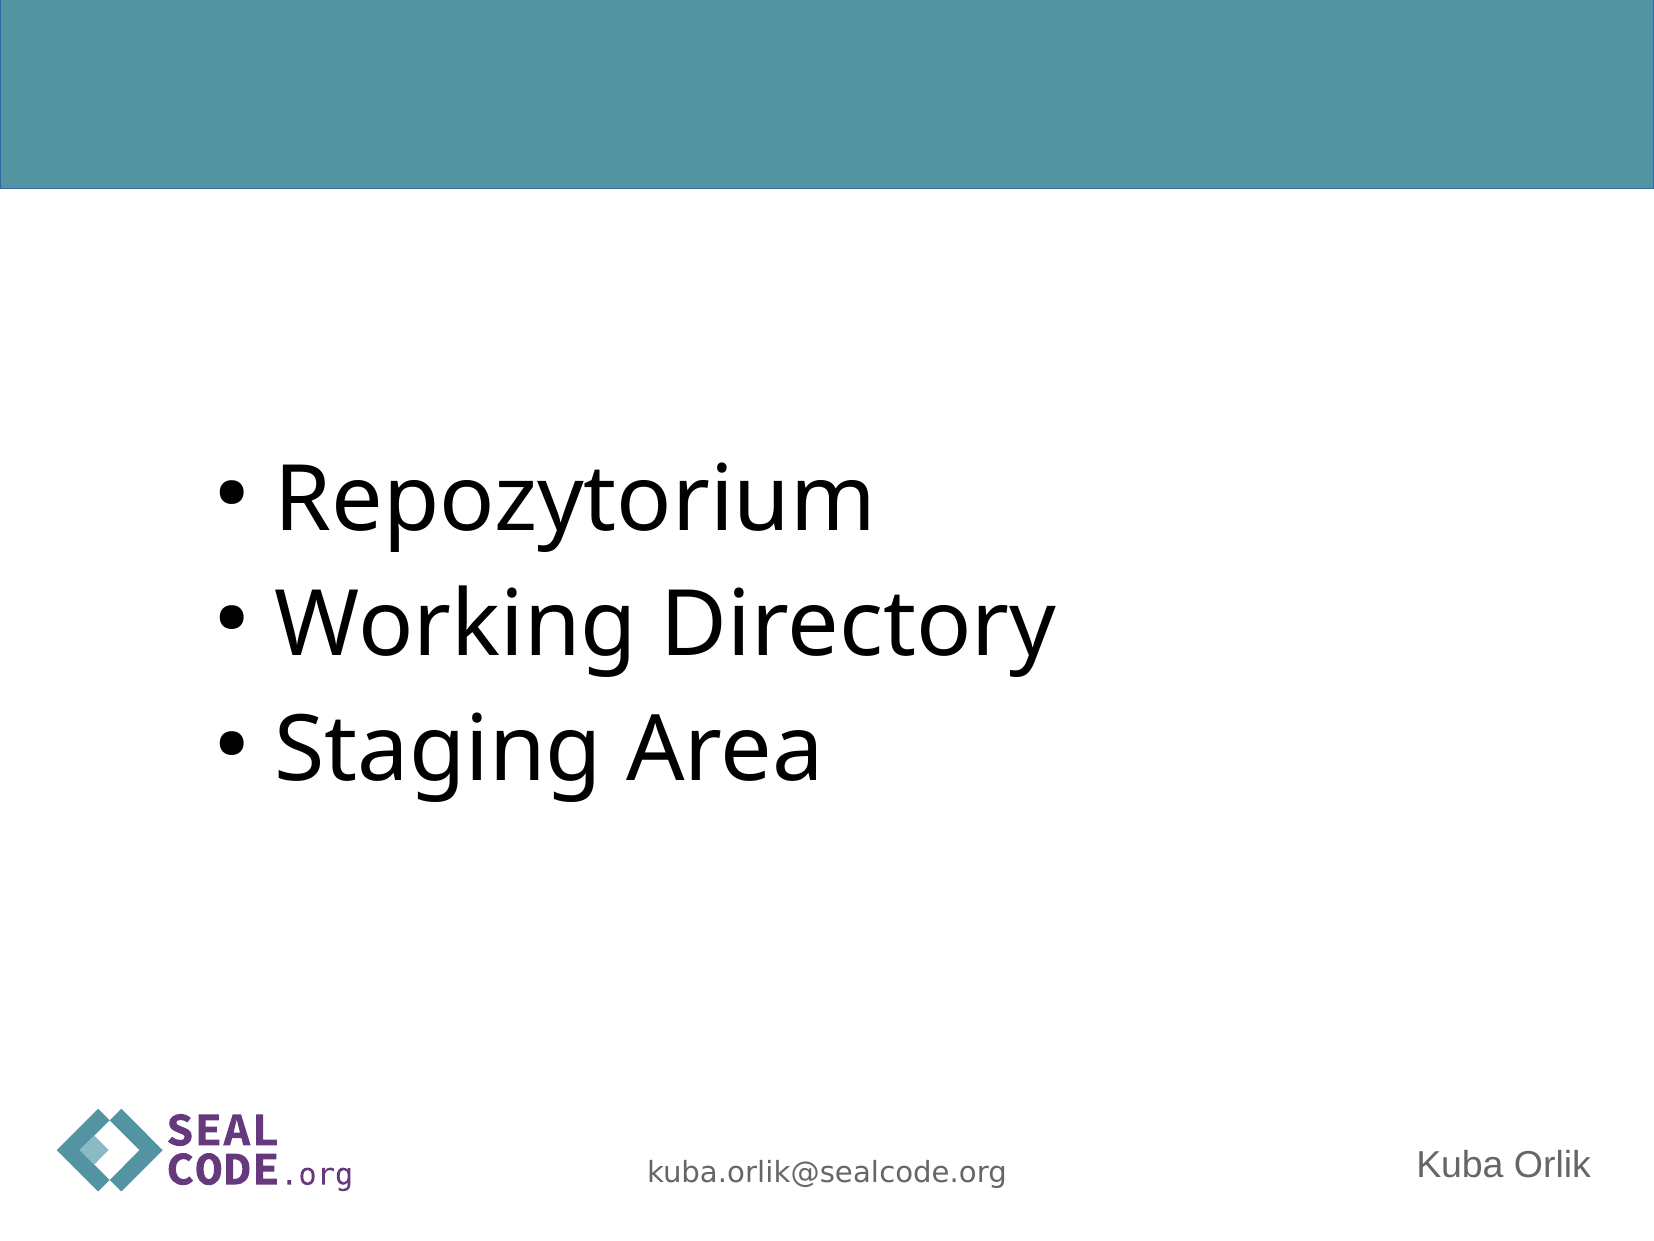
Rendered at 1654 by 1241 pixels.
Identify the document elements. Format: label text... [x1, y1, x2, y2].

text_box Repozytorium Working Directory Staging Area [200, 425, 1535, 958]
